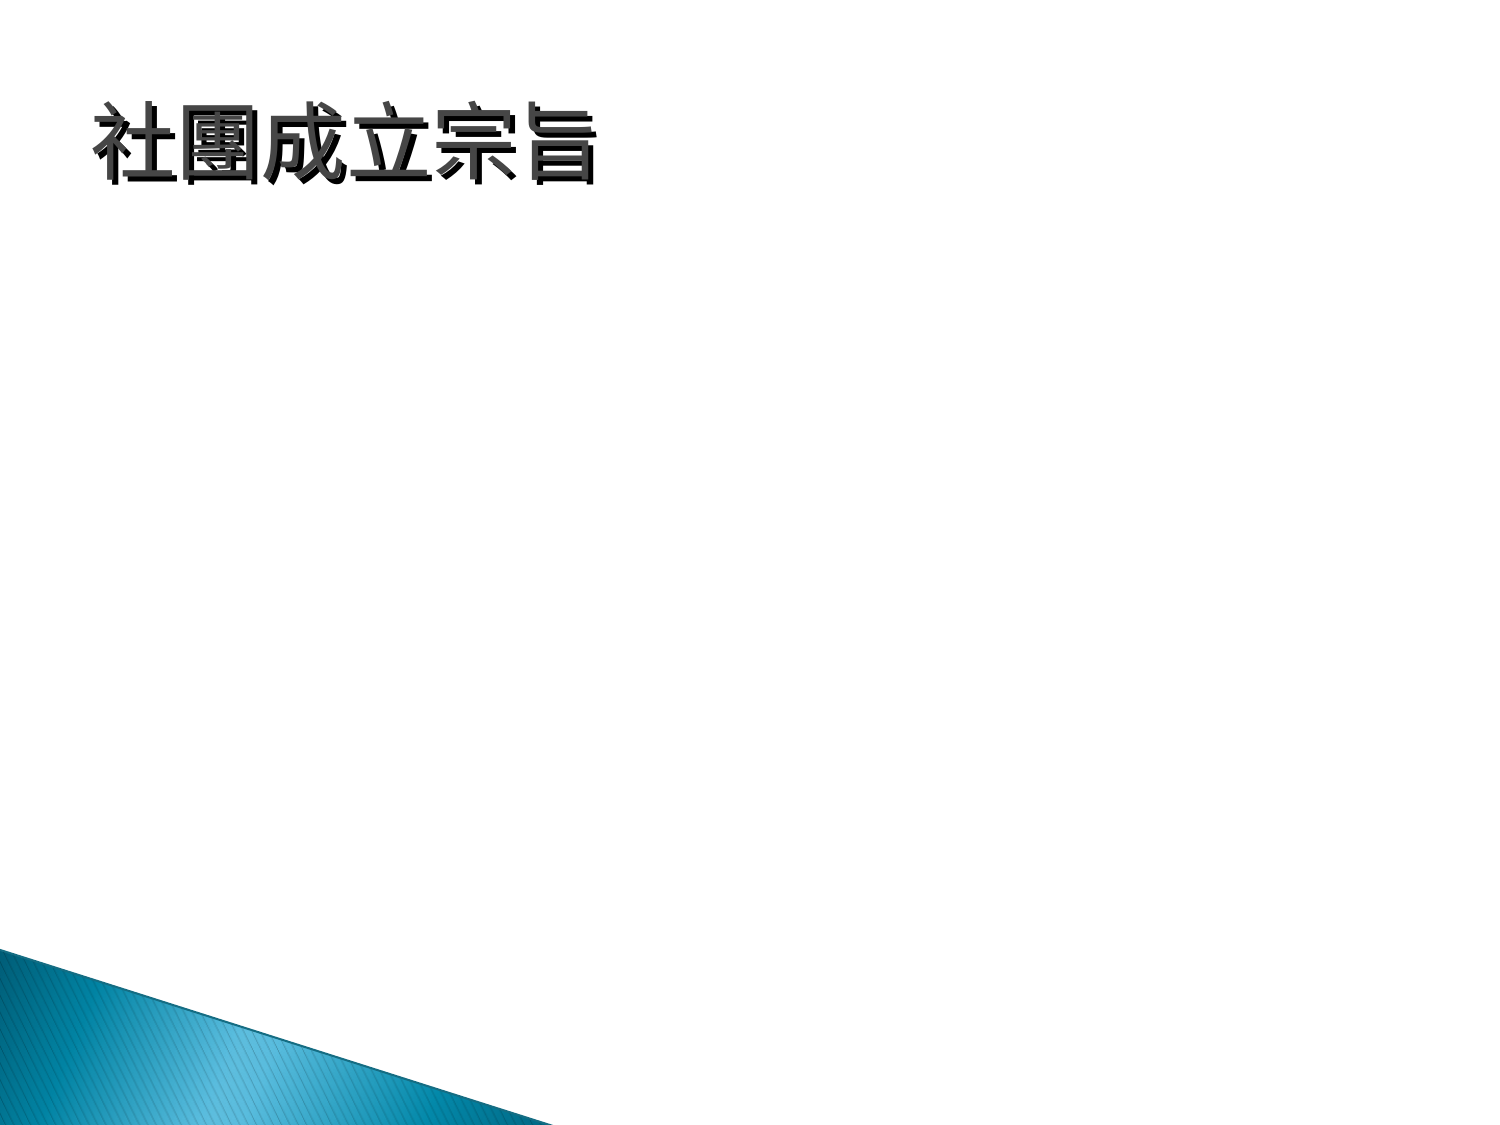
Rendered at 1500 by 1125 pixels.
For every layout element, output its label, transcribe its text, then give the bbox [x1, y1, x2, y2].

title 社團成立宗旨 [75, 45, 1426, 233]
